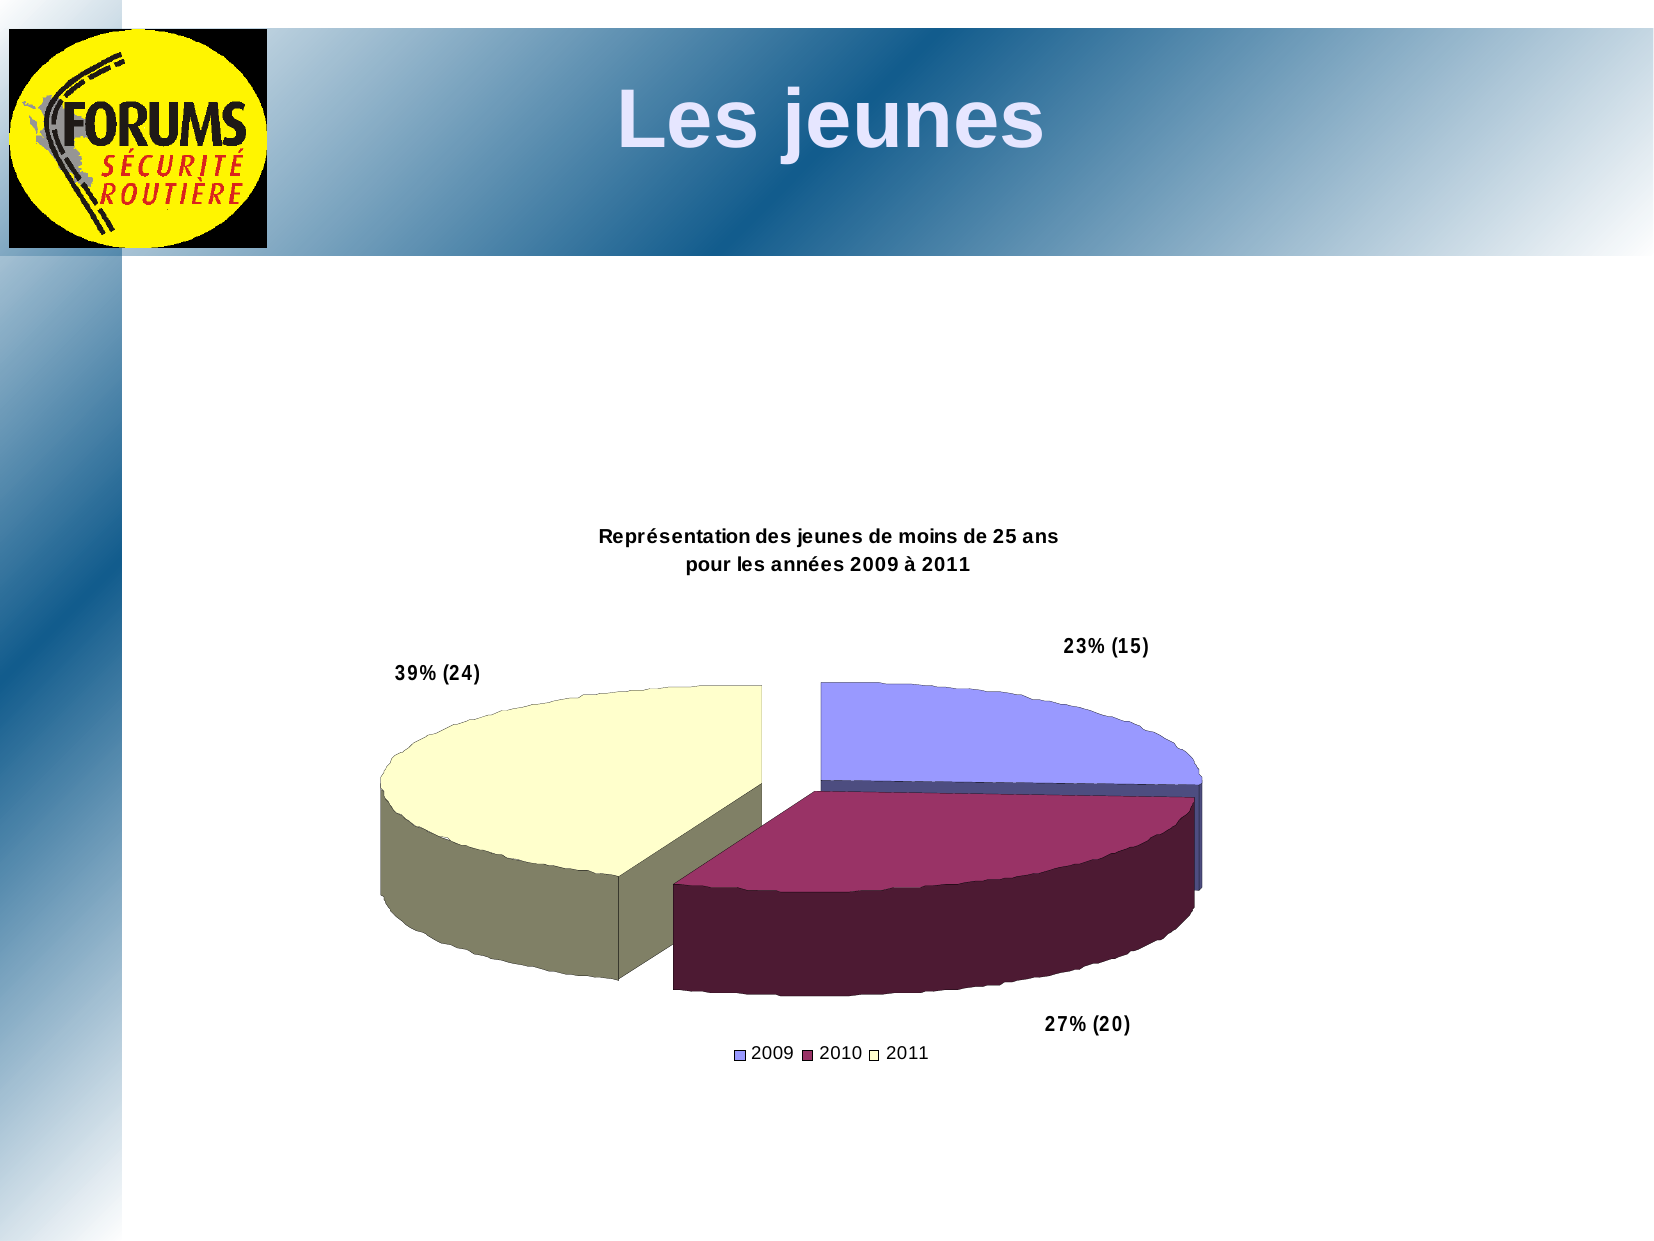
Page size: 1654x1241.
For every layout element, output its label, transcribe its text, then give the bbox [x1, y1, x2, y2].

picture [9, 29, 267, 249]
picture [326, 511, 1348, 1088]
title Les jeunes [267, 71, 1538, 165]
